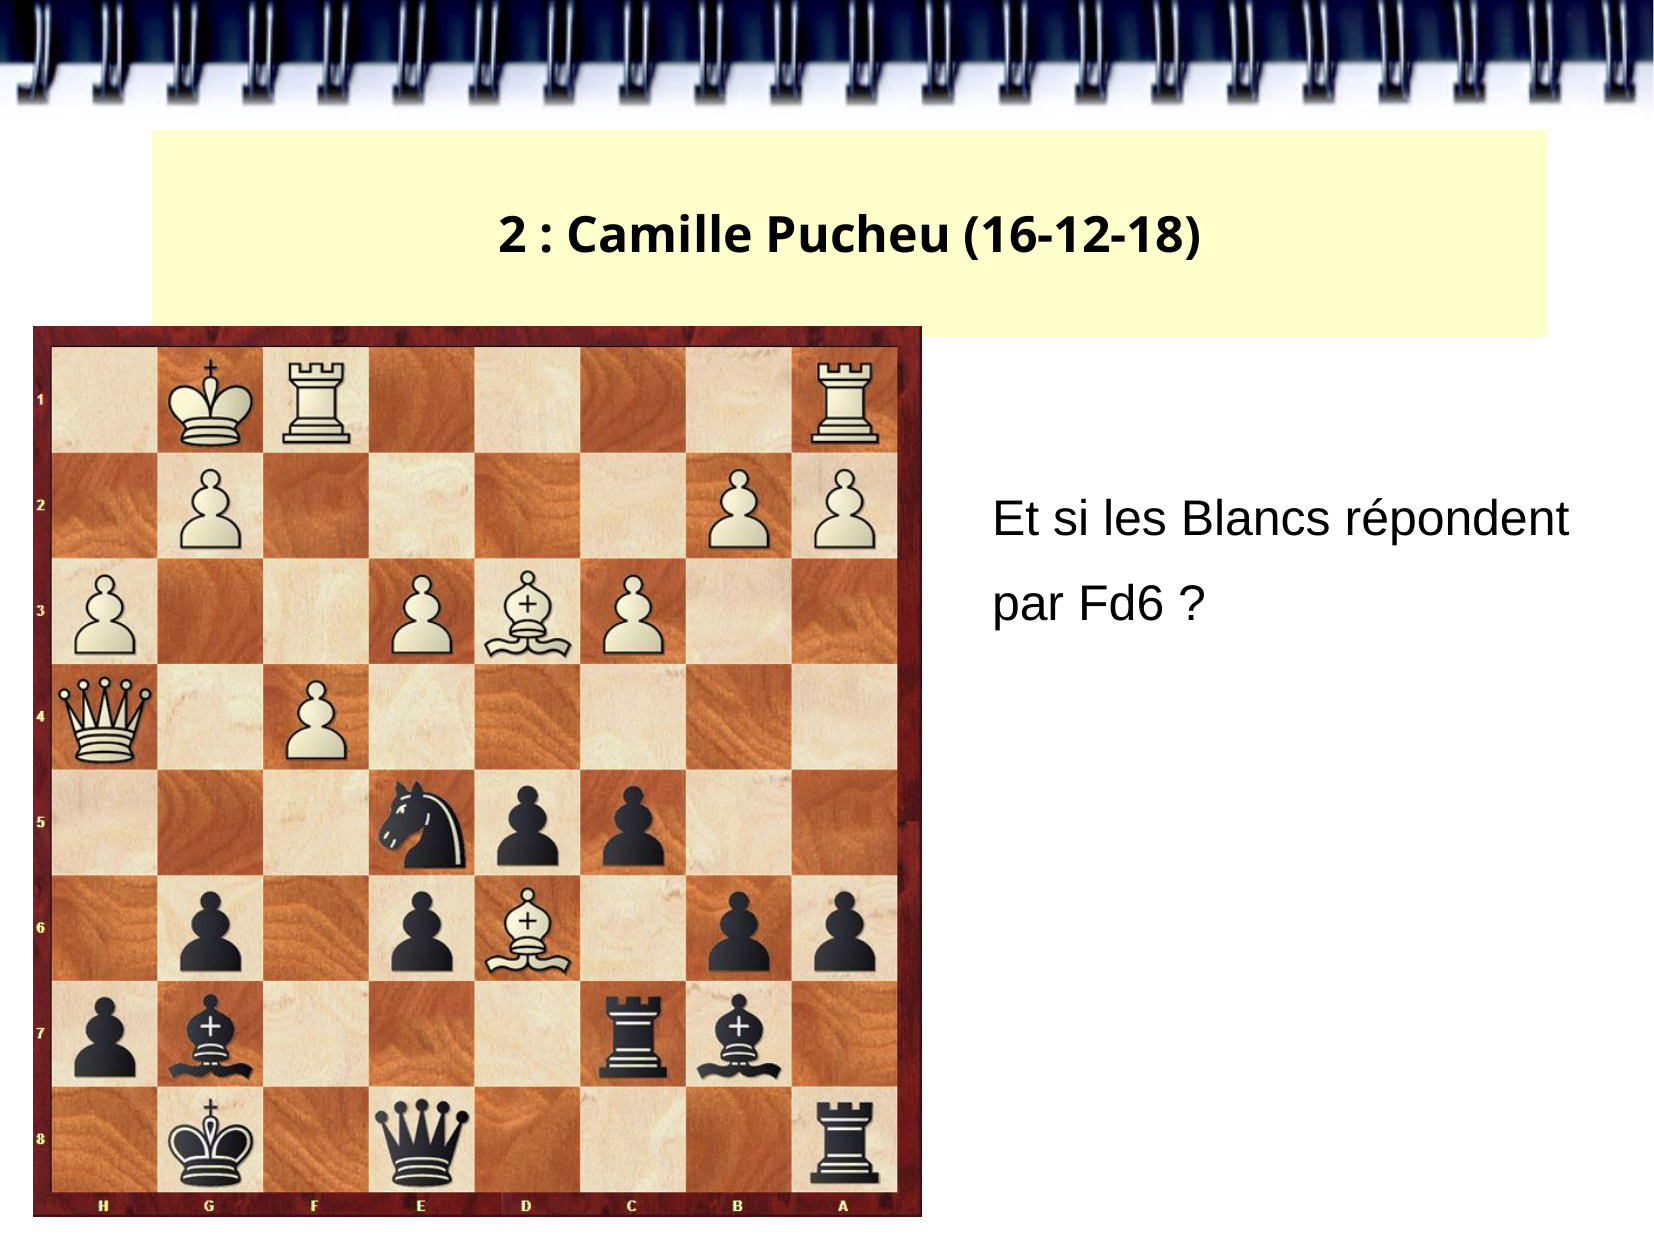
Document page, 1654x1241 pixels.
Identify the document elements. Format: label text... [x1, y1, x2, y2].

picture [33, 326, 922, 1217]
list Et si les Blancs répondent par Fd6 ? [921, 305, 1654, 1193]
picture [0, 0, 1654, 121]
title 2 : Camille Pucheu (16-12-18) [151, 129, 1548, 326]
